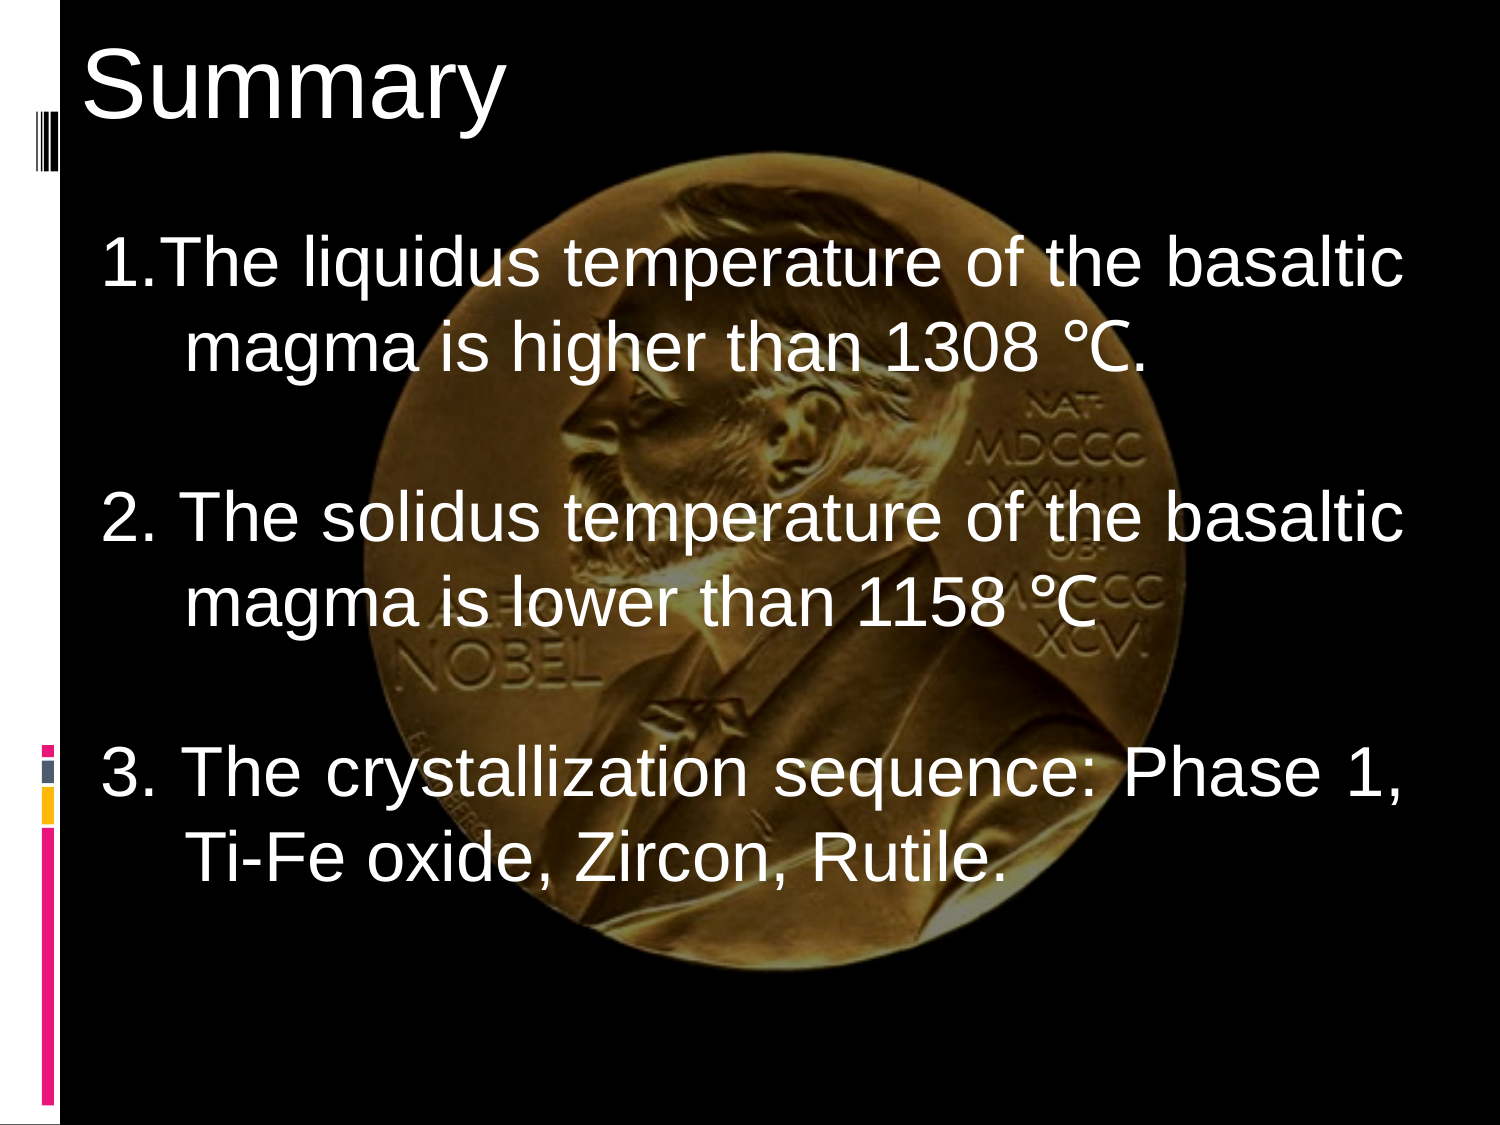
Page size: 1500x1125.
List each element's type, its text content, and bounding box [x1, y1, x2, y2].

text_box Summary [65, 11, 523, 147]
text_box 1.The liquidus temperature of the basaltic magma is higher than 1308 ℃. 2. The solidus temperature of the basaltic magma is lower than 1158 ℃ 3. The crystallization sequence: Phase 1, Ti-Fe oxide, Zircon, Rutile. [85, 208, 1422, 988]
picture [338, 149, 1189, 208]
